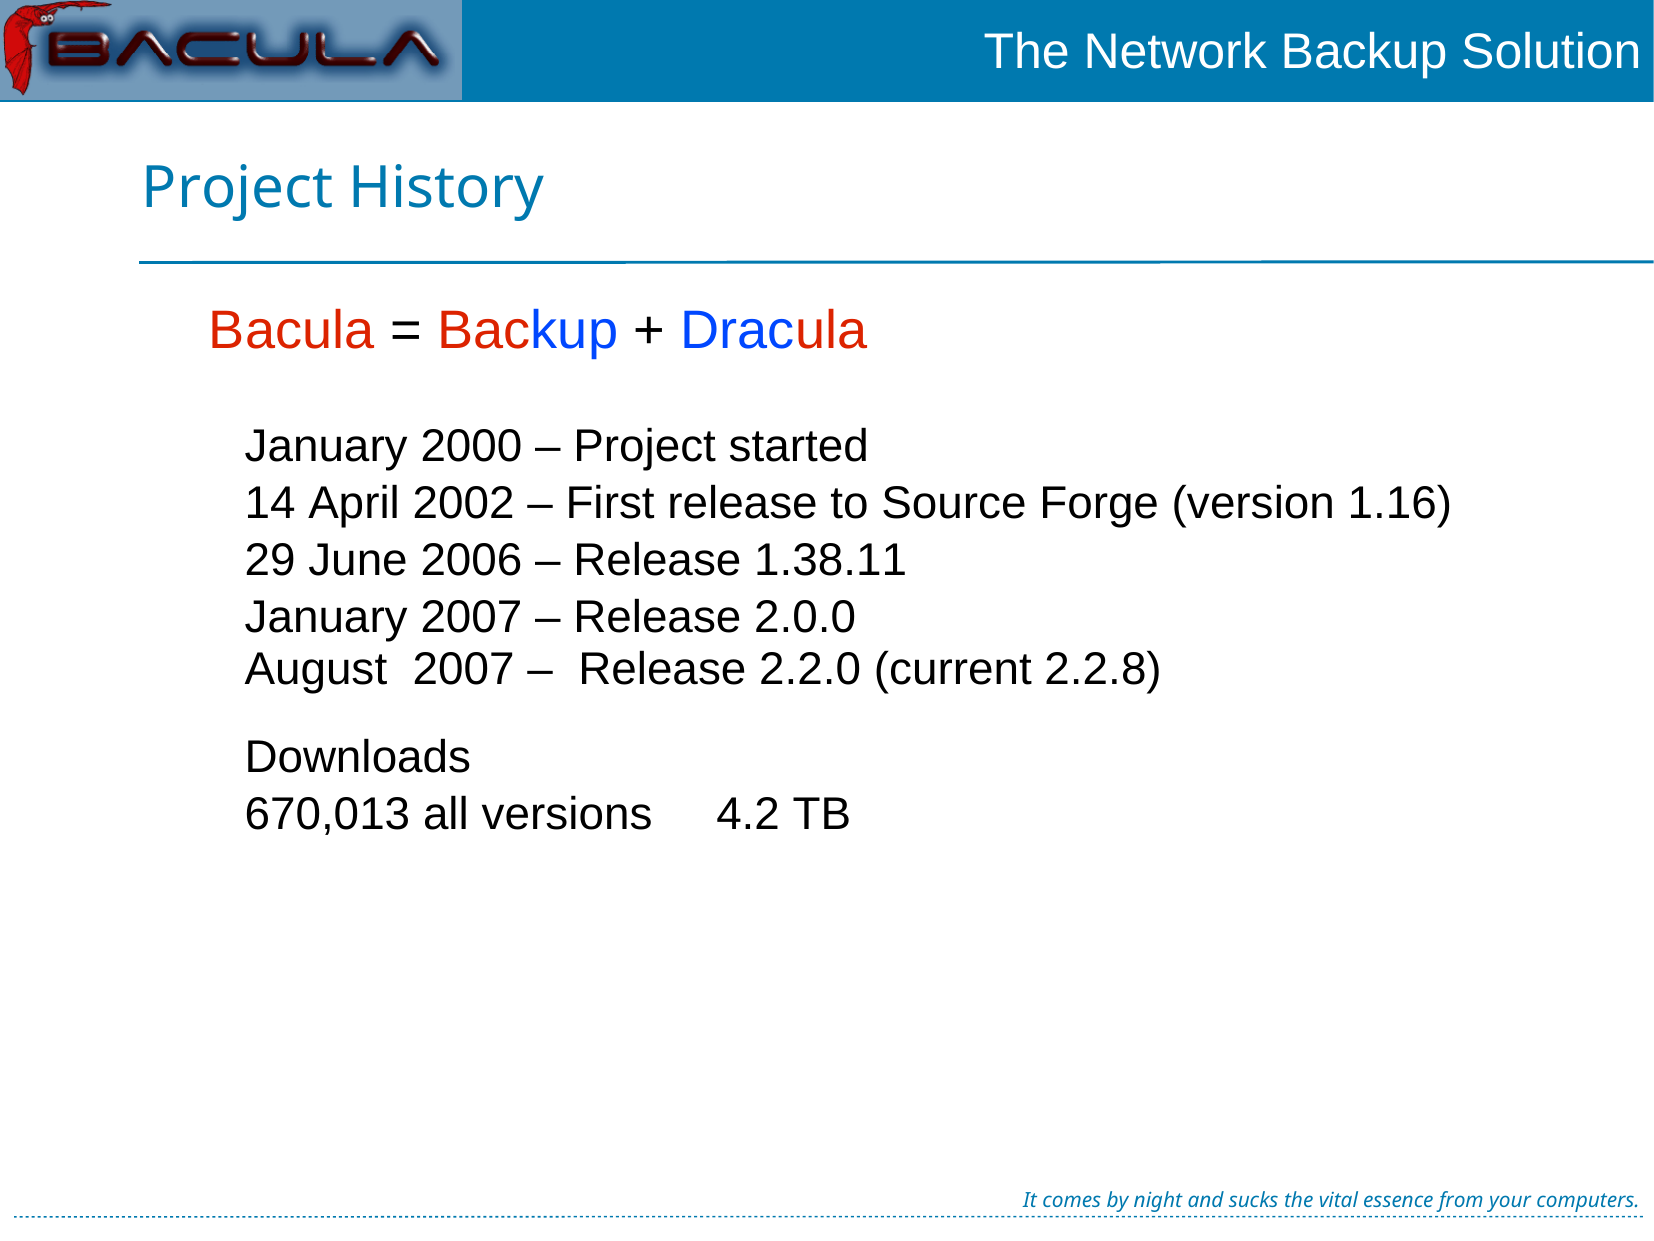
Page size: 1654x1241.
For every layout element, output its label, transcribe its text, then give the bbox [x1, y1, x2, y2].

list Bacula = Backup + Dracula January 2000 – Project started 14 April 2002 – First release to Source Forge (version 1.16) 29 June 2006 – Release 1.38.11 January 2007 – Release 2.0.0 August 2007 – Release 2.2.0 (current 2.2.8) Downloads 670,013 all versions 4.2 TB [150, 300, 1543, 1126]
title Project History [141, 112, 1501, 226]
picture [0, 0, 461, 99]
